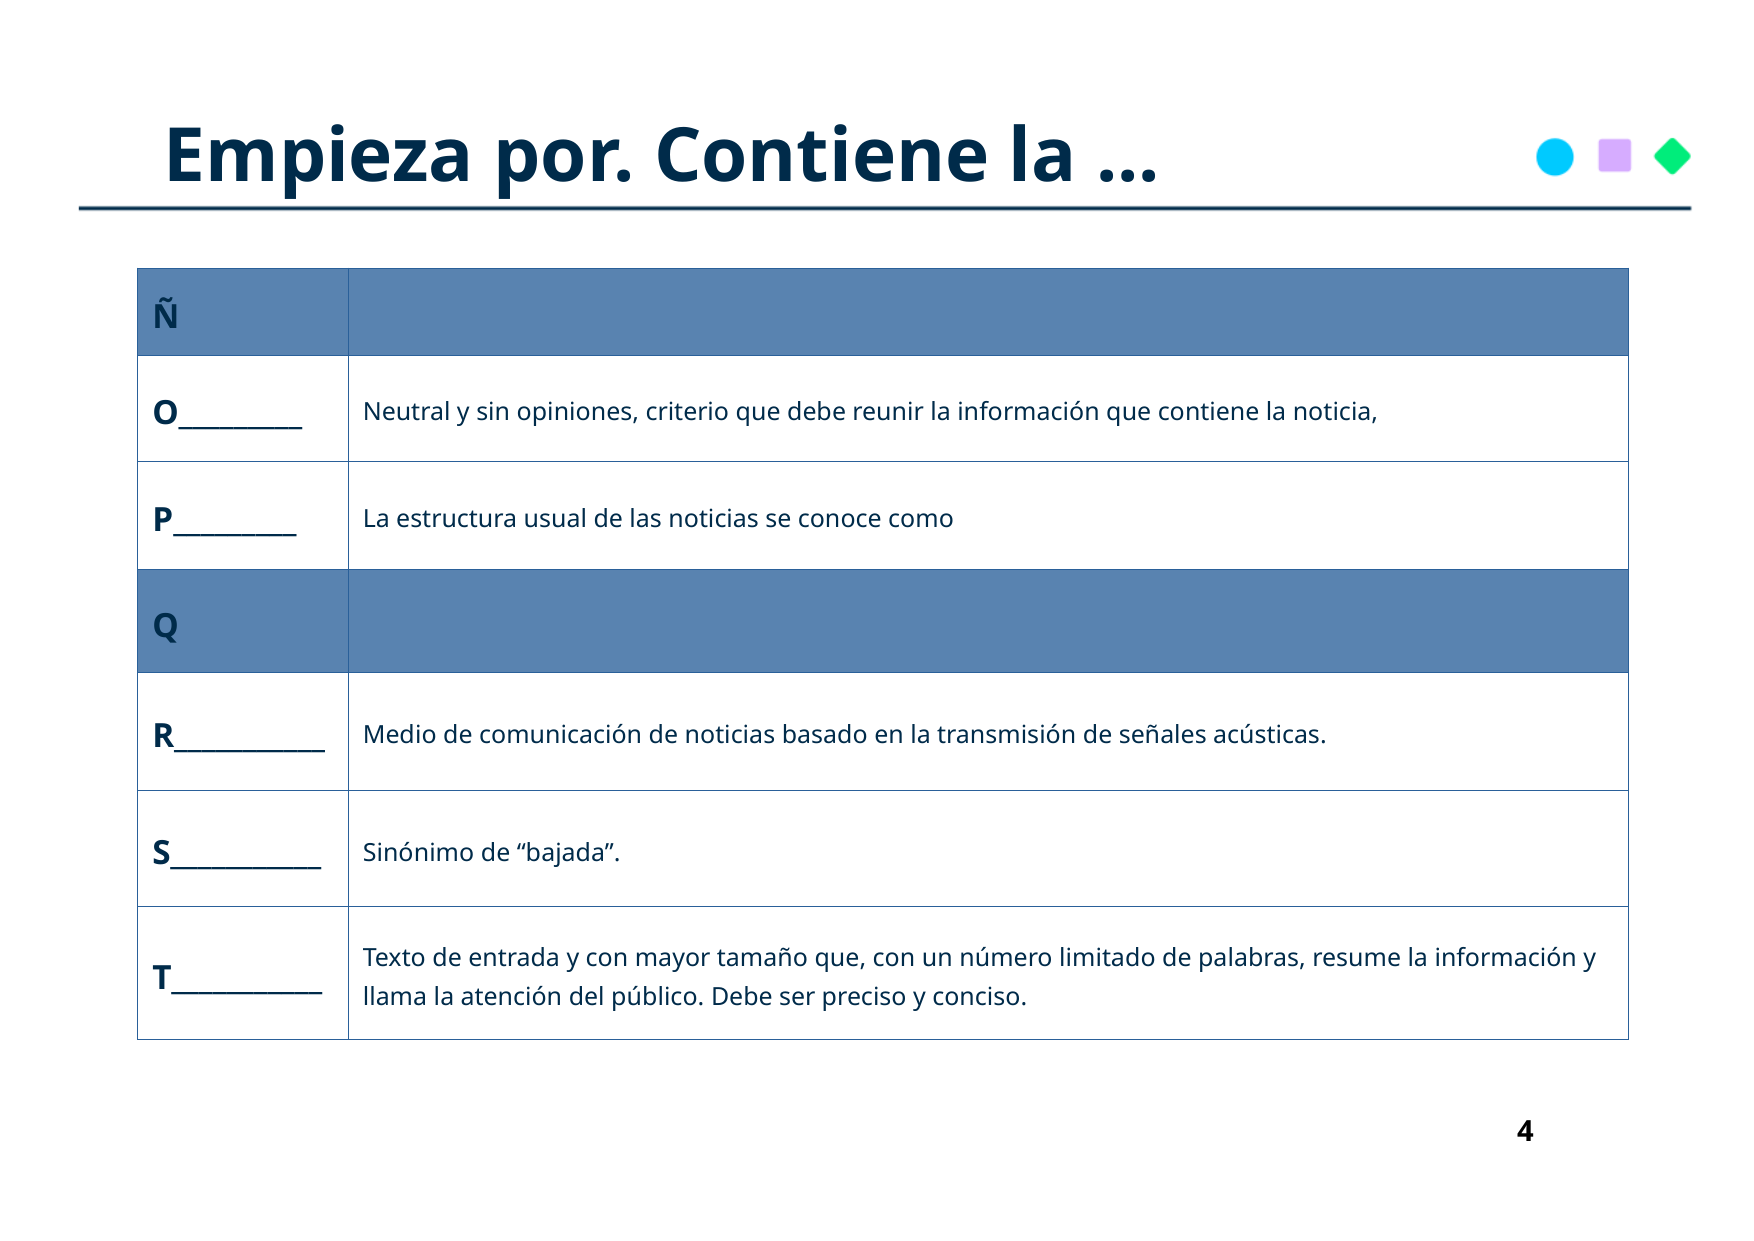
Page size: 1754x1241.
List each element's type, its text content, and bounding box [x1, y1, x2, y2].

table_cell O_________ [138, 356, 348, 461]
table_cell Neutral y sin opiniones, criterio que debe reunir la información que contiene la noticia, [349, 356, 1628, 461]
table_header Ñ [138, 269, 348, 355]
table_cell Q [138, 570, 348, 672]
table_cell Medio de comunicación de noticias basado en la transmisión de señales acústicas. [349, 673, 1628, 790]
table_cell La estructura usual de las noticias se conoce como [349, 462, 1628, 569]
table_cell S___________ [138, 791, 348, 906]
table_cell Sinónimo de “bajada”. [349, 791, 1628, 906]
table_cell R___________ [138, 673, 348, 790]
table_cell [349, 570, 1628, 672]
table_cell T___________ [138, 907, 348, 1039]
table_header [349, 269, 1628, 355]
picture [65, 110, 1701, 233]
table_cell Texto de entrada y con mayor tamaño que, con un número limitado de palabras, resume la información y llama la atención del público. Debe ser preciso y conciso. [349, 907, 1628, 1039]
table_cell P_________ [138, 462, 348, 569]
title Empieza por. Contiene la ... [163, 88, 1496, 204]
